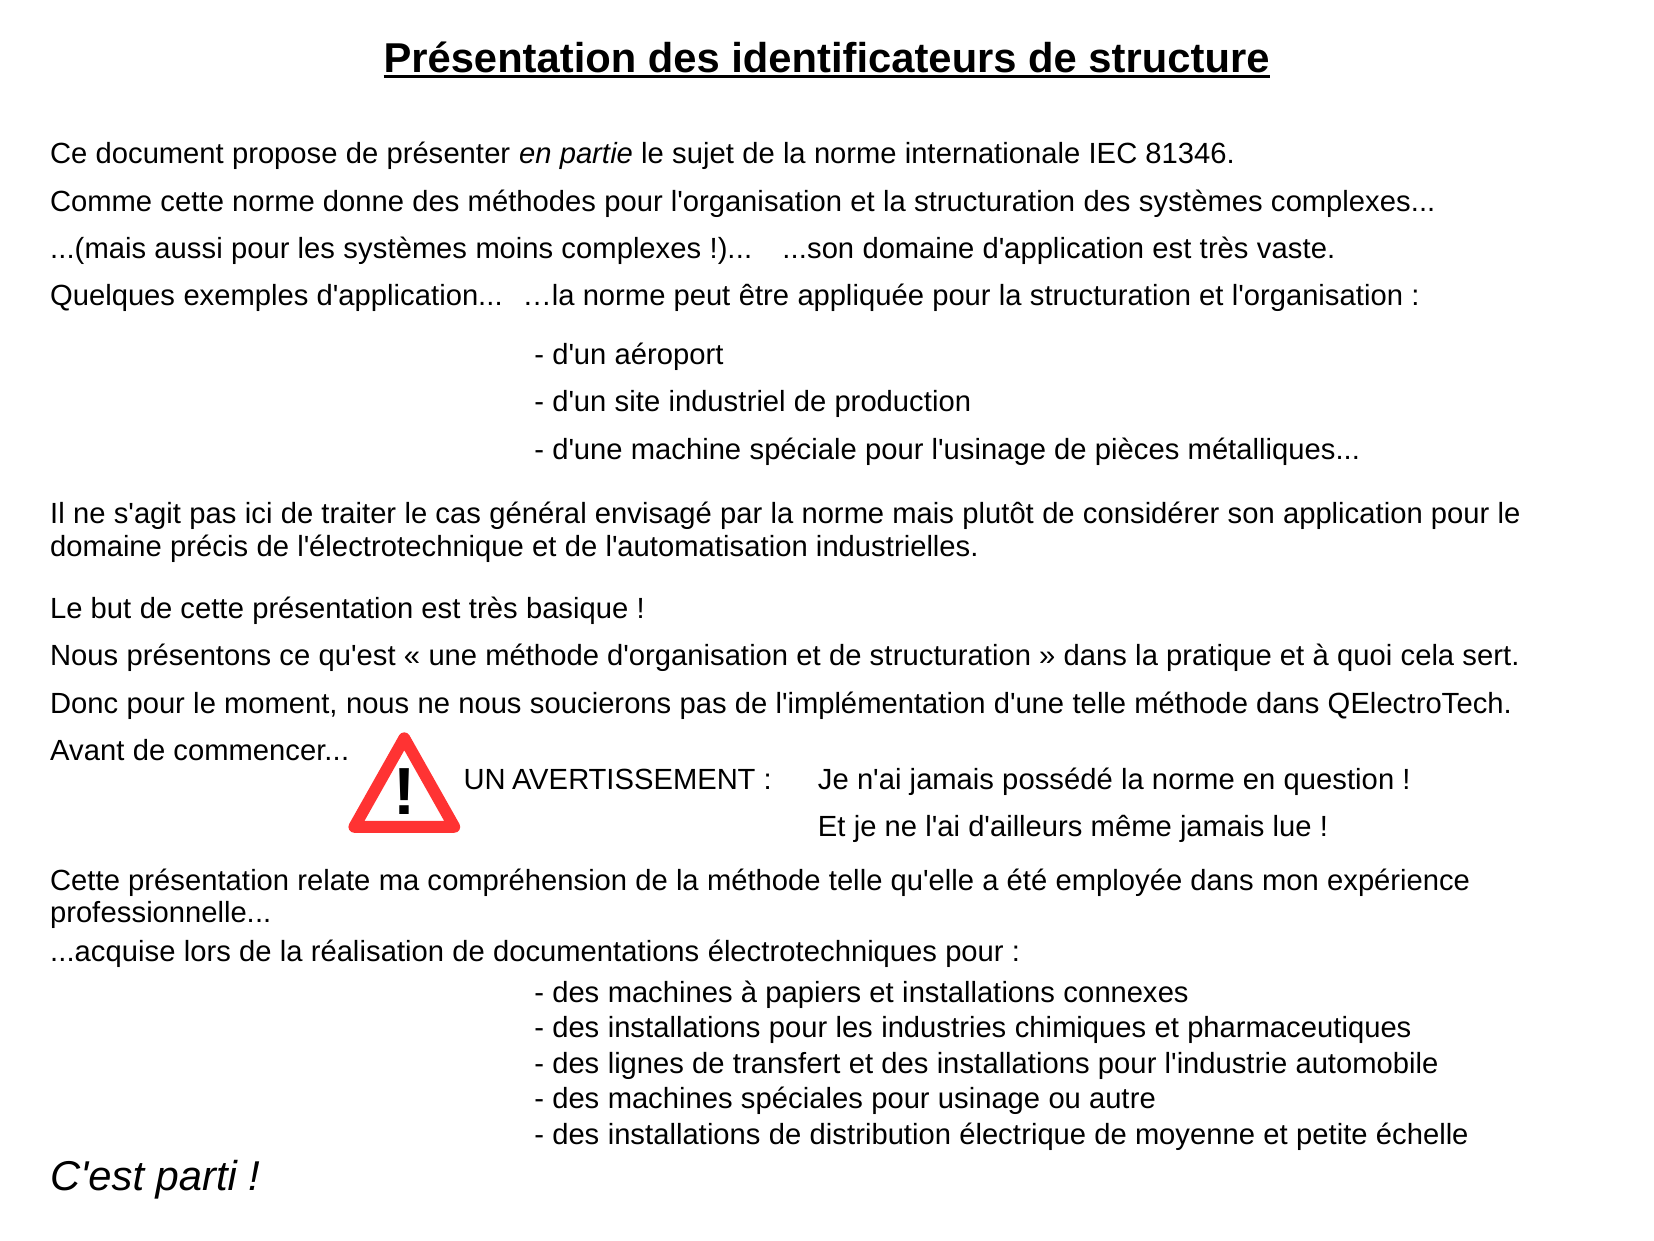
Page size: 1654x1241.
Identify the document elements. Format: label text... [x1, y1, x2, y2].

text_box Et je ne l'ai d'ailleurs même jamais lue ! [803, 802, 1441, 851]
text_box Donc pour le moment, nous ne nous soucierons pas de l'implémentation d'une telle méthode dans QElectroTech. [35, 679, 1619, 726]
text_box - des lignes de transfert et des installations pour l'industrie automobile [519, 1039, 1619, 1074]
text_box - des installations de distribution électrique de moyenne et petite échelle [519, 1110, 1619, 1170]
text_box ...son domaine d'application est très vaste. [767, 224, 1359, 271]
text_box …la norme peut être appliquée pour la structuration et l'organisation : [507, 271, 1619, 331]
text_box UN AVERTISSEMENT : [448, 755, 803, 815]
text_box - d'une machine spéciale pour l'usinage de pièces métalliques... [519, 425, 1619, 485]
text_box Avant de commencer... [35, 726, 1619, 786]
text_box - des machines spéciales pour usinage ou autre [519, 1074, 1619, 1110]
text_box ! [377, 786, 432, 839]
text_box - d'un aéroport [519, 331, 1619, 377]
text_box - des machines à papiers et installations connexes [519, 968, 1619, 1003]
text_box Présentation des identificateurs de structure [135, 27, 1518, 90]
text_box Comme cette norme donne des méthodes pour l'organisation et la structuration des systèmes complexes... [35, 177, 1619, 237]
text_box Ce document propose de présenter en partie le sujet de la norme internationale IEC 81346. [35, 129, 1619, 177]
text_box - des installations pour les industries chimiques et pharmaceutiques [519, 1003, 1619, 1039]
text_box Quelques exemples d'application... [35, 271, 507, 331]
text_box ...(mais aussi pour les systèmes moins complexes !)... [35, 224, 767, 271]
text_box Je n'ai jamais possédé la norme en question ! [803, 755, 1430, 802]
text_box Nous présentons ce qu'est « une méthode d'organisation et de structuration » dans la pratique et à quoi cela sert. [35, 631, 1619, 679]
text_box - d'un site industriel de production [519, 377, 1619, 425]
text_box Cette présentation relate ma compréhension de la méthode telle qu'elle a été employée dans mon expérience professionnelle... [35, 856, 1619, 937]
text_box Le but de cette présentation est très basique ! [35, 584, 1619, 631]
text_box ...acquise lors de la réalisation de documentations électrotechniques pour : [35, 927, 1040, 987]
text_box C'est parti ! [35, 1145, 1040, 1208]
text_box Il ne s'agit pas ici de traiter le cas général envisagé par la norme mais plutôt de considérer son application pour le domaine précis de l'électrotechnique et de l'automatisation industrielles. [35, 490, 1619, 571]
